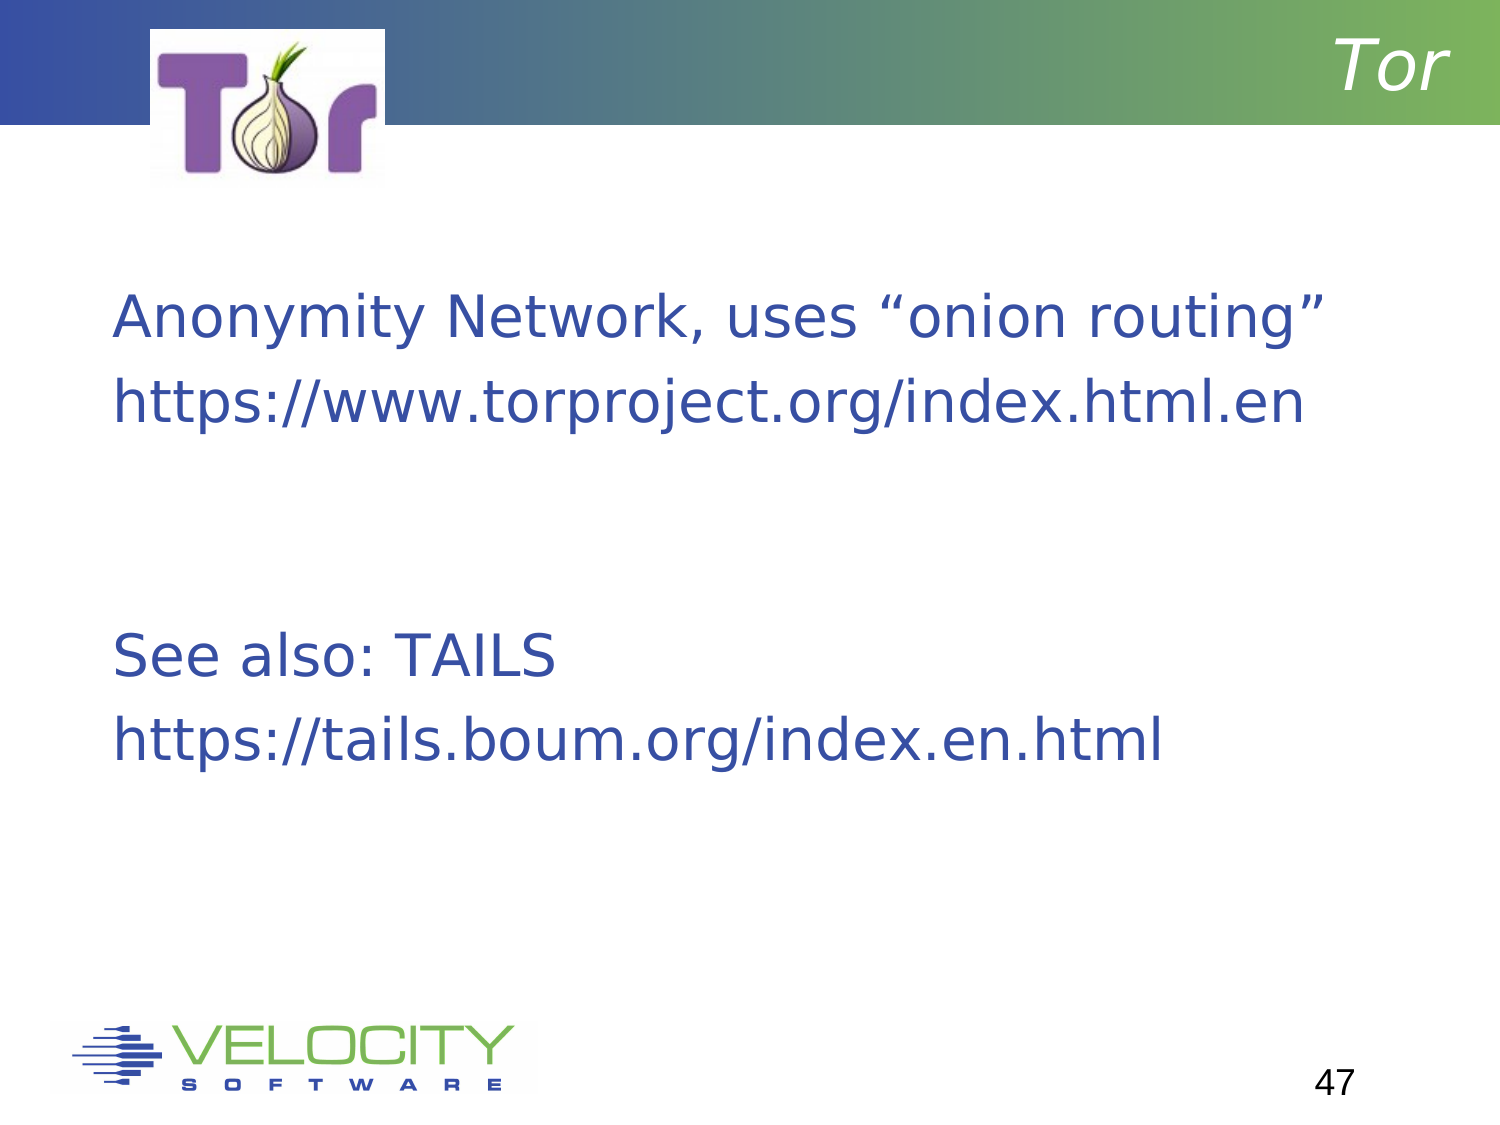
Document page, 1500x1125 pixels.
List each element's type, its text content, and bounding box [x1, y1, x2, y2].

picture [50, 1021, 538, 1094]
picture [150, 29, 385, 188]
list Anonymity Network, uses “onion routing” https://www.torproject.org/index.html.en See also: TAILS https://tails.boum.org/index.en.html [70, 187, 1438, 949]
title Tor [62, 12, 1463, 113]
